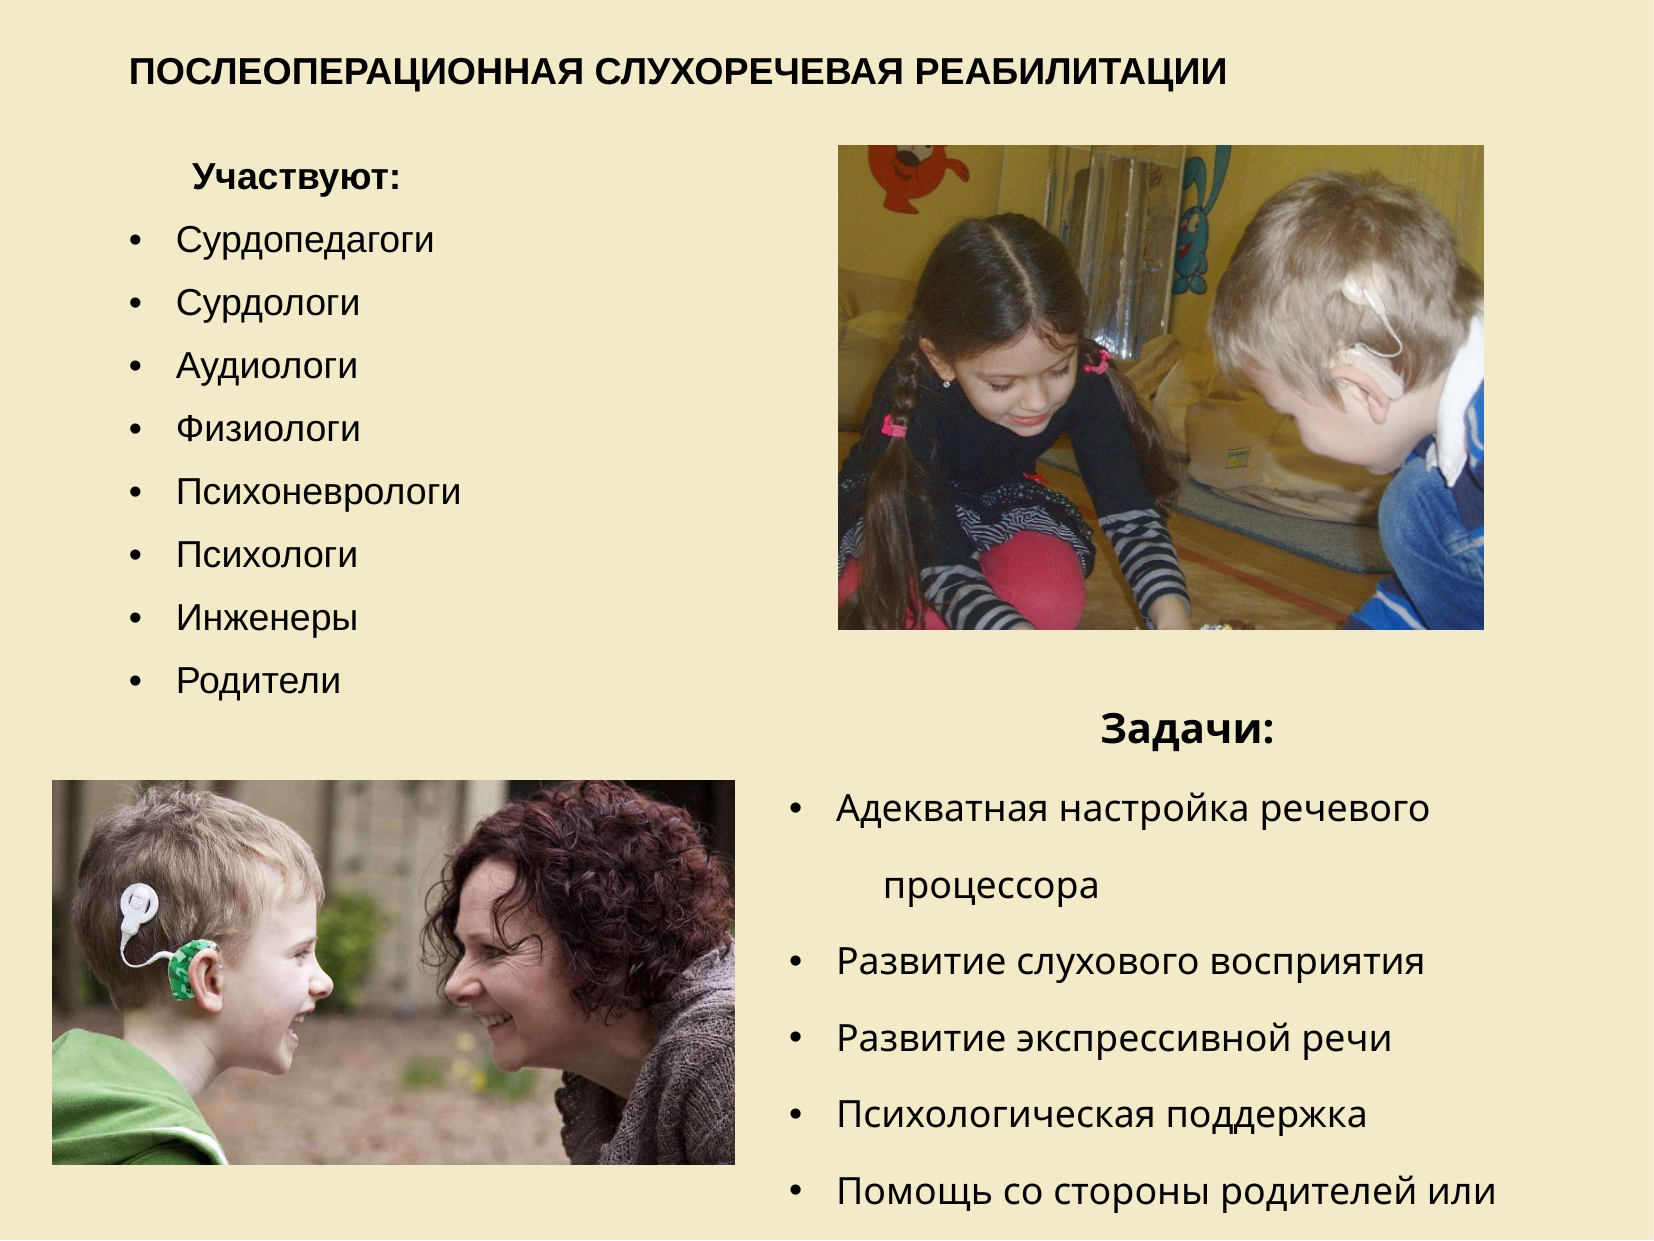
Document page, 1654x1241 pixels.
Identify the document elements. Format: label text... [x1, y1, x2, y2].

text_box ПОСЛЕОПЕРАЦИОННАЯ СЛУХОРЕЧЕВАЯ РЕАБИЛИТАЦИИ Участвуют: Сурдопедагоги Сурдологи Аудиологи Физиологи Психоневрологи Психологи Инженеры Родители [114, 43, 1247, 761]
picture [838, 145, 1484, 630]
text_box Задачи: Адекватная настройка речевого процессора Развитие слухового восприятия Развитие экспрессивной речи Психологическая поддержка Помощь со стороны родителей или родственников [774, 692, 1601, 1241]
picture [52, 780, 735, 1165]
